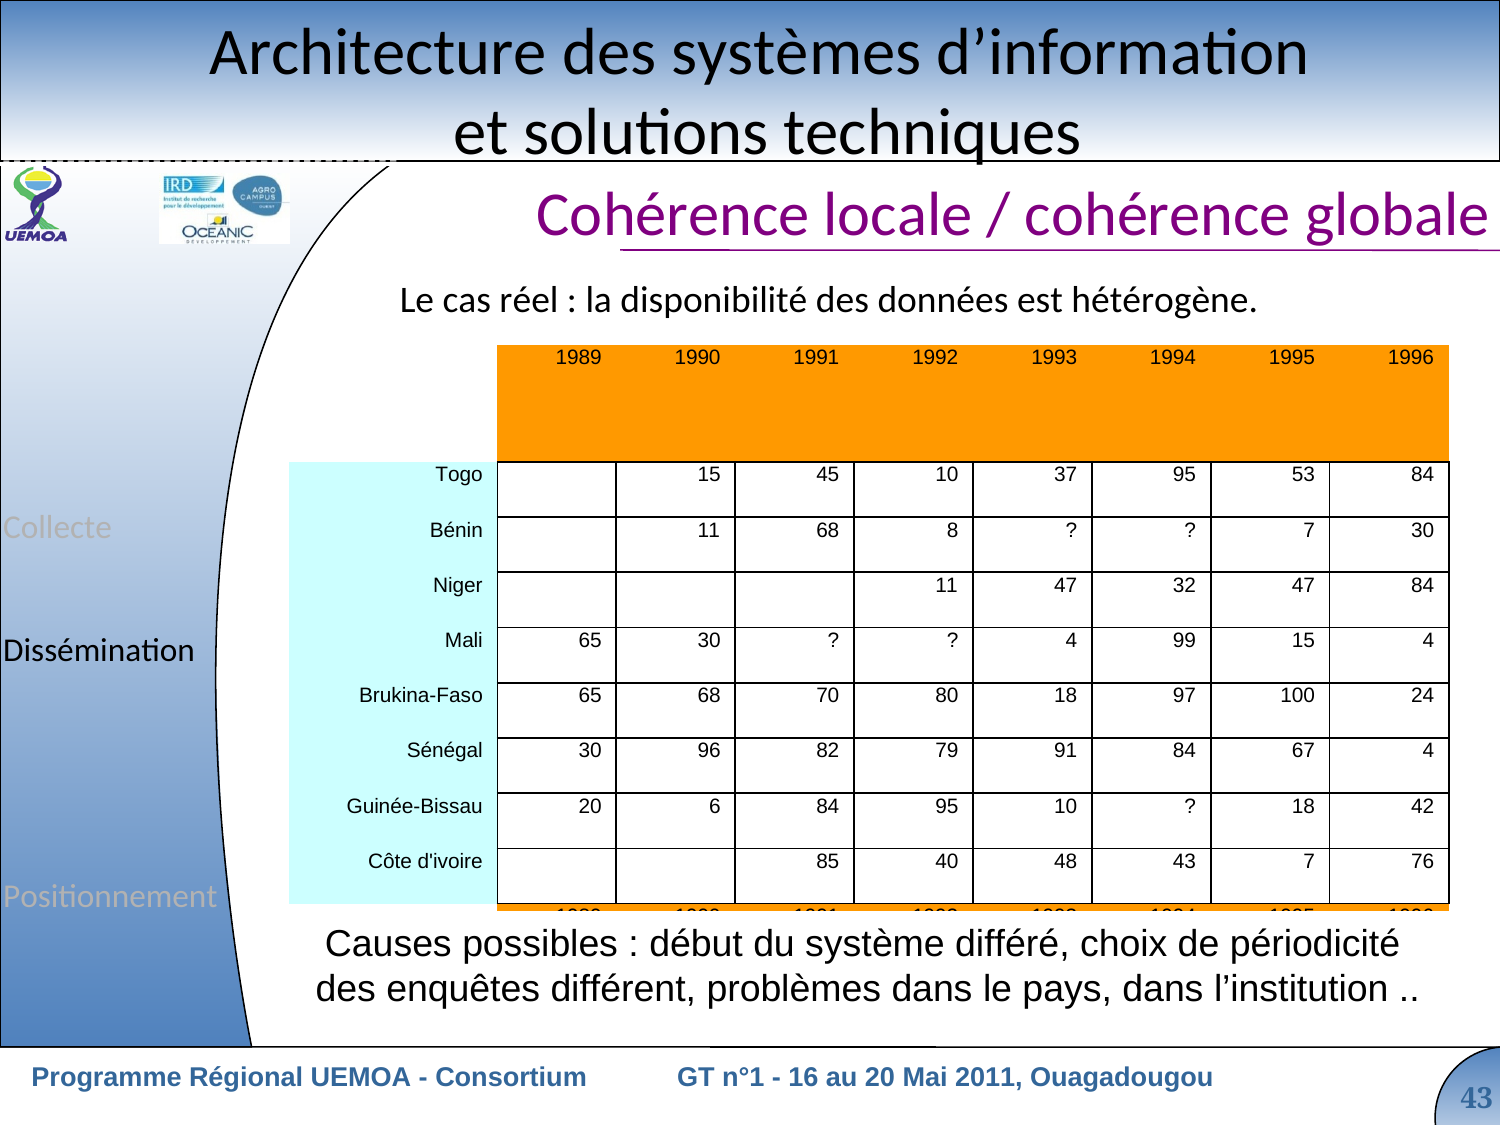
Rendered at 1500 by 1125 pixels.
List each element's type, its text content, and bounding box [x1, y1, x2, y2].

table_header 1992 [854, 345, 973, 461]
table_header 1991 [735, 345, 854, 461]
table_cell 91 [974, 739, 1091, 792]
table_cell 84 [736, 794, 853, 848]
table_cell 45 [736, 463, 853, 516]
table_cell 24 [1330, 684, 1448, 737]
table_cell 68 [617, 684, 734, 737]
table_cell 20 [498, 794, 615, 848]
table_header 1996 [1330, 345, 1449, 461]
table_cell 18 [974, 684, 1091, 737]
table_cell 18 [1212, 794, 1329, 848]
table_cell [498, 518, 615, 571]
picture [159, 173, 265, 244]
table_cell 7 [1212, 849, 1329, 903]
table_cell ? [855, 628, 972, 682]
table_cell 1996 [1330, 904, 1449, 911]
table_cell [313, 904, 497, 911]
table_cell 15 [617, 463, 734, 516]
table_cell 65 [498, 684, 615, 737]
table_cell 40 [855, 849, 972, 903]
table_cell 1989 [497, 904, 616, 911]
table_cell ? [1093, 794, 1210, 848]
table_cell 82 [736, 739, 853, 792]
table_cell 15 [1212, 628, 1329, 682]
table_cell Bénin [313, 517, 497, 572]
table_cell 1990 [616, 904, 735, 911]
table_cell 30 [498, 739, 615, 792]
table_cell 100 [1212, 684, 1329, 737]
table_header 1989 [497, 345, 616, 461]
table_cell Mali [313, 627, 497, 683]
table_cell 11 [617, 518, 734, 571]
table_cell 37 [974, 463, 1091, 516]
table_cell ? [1093, 518, 1210, 571]
table_cell 76 [1330, 849, 1448, 903]
table_cell 30 [1330, 518, 1448, 571]
table_cell 97 [1093, 684, 1210, 737]
table_cell 68 [736, 518, 853, 571]
table_cell 1991 [735, 904, 854, 911]
table_cell 95 [855, 794, 972, 848]
table_cell Togo [289, 462, 497, 517]
table_cell 1992 [854, 904, 973, 911]
table_cell 43 [1093, 849, 1210, 903]
table_header 1994 [1092, 345, 1211, 461]
table_cell 67 [1212, 739, 1329, 792]
table_cell 6 [617, 794, 734, 848]
table_cell ? [974, 518, 1091, 571]
table_cell 53 [1212, 463, 1329, 516]
table_cell [498, 849, 615, 903]
table_cell 48 [974, 849, 1091, 903]
table_cell 4 [974, 628, 1091, 682]
table_cell 8 [855, 518, 972, 571]
table_header [289, 345, 497, 462]
table_header 1993 [973, 345, 1092, 461]
table_cell [617, 849, 734, 903]
table_header Collecte Dissémination Positionnement [0, 497, 313, 1045]
table_header 1995 [1211, 345, 1330, 461]
table_cell 47 [1212, 573, 1329, 627]
table_cell 1993 [973, 904, 1092, 911]
table_cell Brukina-Faso [313, 683, 497, 738]
table_cell 42 [1330, 794, 1448, 848]
table_cell ? [736, 628, 853, 682]
table_cell 4 [1330, 739, 1448, 792]
table_cell 7 [1212, 518, 1329, 571]
text_box Causes possibles : début du système différé, choix de périodicité des enquêtes différent, problèmes dans le pays, dans l’institution .. [313, 911, 1471, 1018]
table_cell 95 [1093, 463, 1210, 516]
table_cell 10 [855, 463, 972, 516]
table_cell [617, 573, 734, 627]
table_cell 84 [1330, 573, 1448, 627]
table_cell [498, 463, 615, 516]
table_cell 96 [617, 739, 734, 792]
text_box Architecture des systèmes d’information et solutions techniques [53, 0, 1483, 161]
picture [0, 166, 73, 244]
table_cell 65 [498, 628, 615, 682]
table_cell Guinée-Bissau [313, 793, 497, 848]
table_cell 32 [1093, 573, 1210, 627]
table_cell Niger [313, 572, 497, 627]
table_cell [736, 573, 853, 627]
table_cell 1994 [1092, 904, 1211, 911]
table_cell 4 [1330, 628, 1448, 682]
text_box Cohérence locale / cohérence globale [265, 165, 1500, 256]
table_cell 84 [1330, 463, 1448, 516]
table_cell Sénégal [313, 738, 497, 793]
table_cell 47 [974, 573, 1091, 627]
table_cell 84 [1093, 739, 1210, 792]
table_cell 85 [736, 849, 853, 903]
table_cell 80 [855, 684, 972, 737]
table_cell 70 [736, 684, 853, 737]
table_cell 1995 [1211, 904, 1330, 911]
table_header 1990 [616, 345, 735, 461]
table_cell Côte d'ivoire [313, 848, 497, 904]
table_cell 30 [617, 628, 734, 682]
table_cell 99 [1093, 628, 1210, 682]
table_cell 79 [855, 739, 972, 792]
text_box Le cas réel : la disponibilité des données est hétérogène. [384, 267, 1275, 328]
table_cell 11 [855, 573, 972, 627]
table_cell 10 [974, 794, 1091, 848]
table_cell [498, 573, 615, 627]
